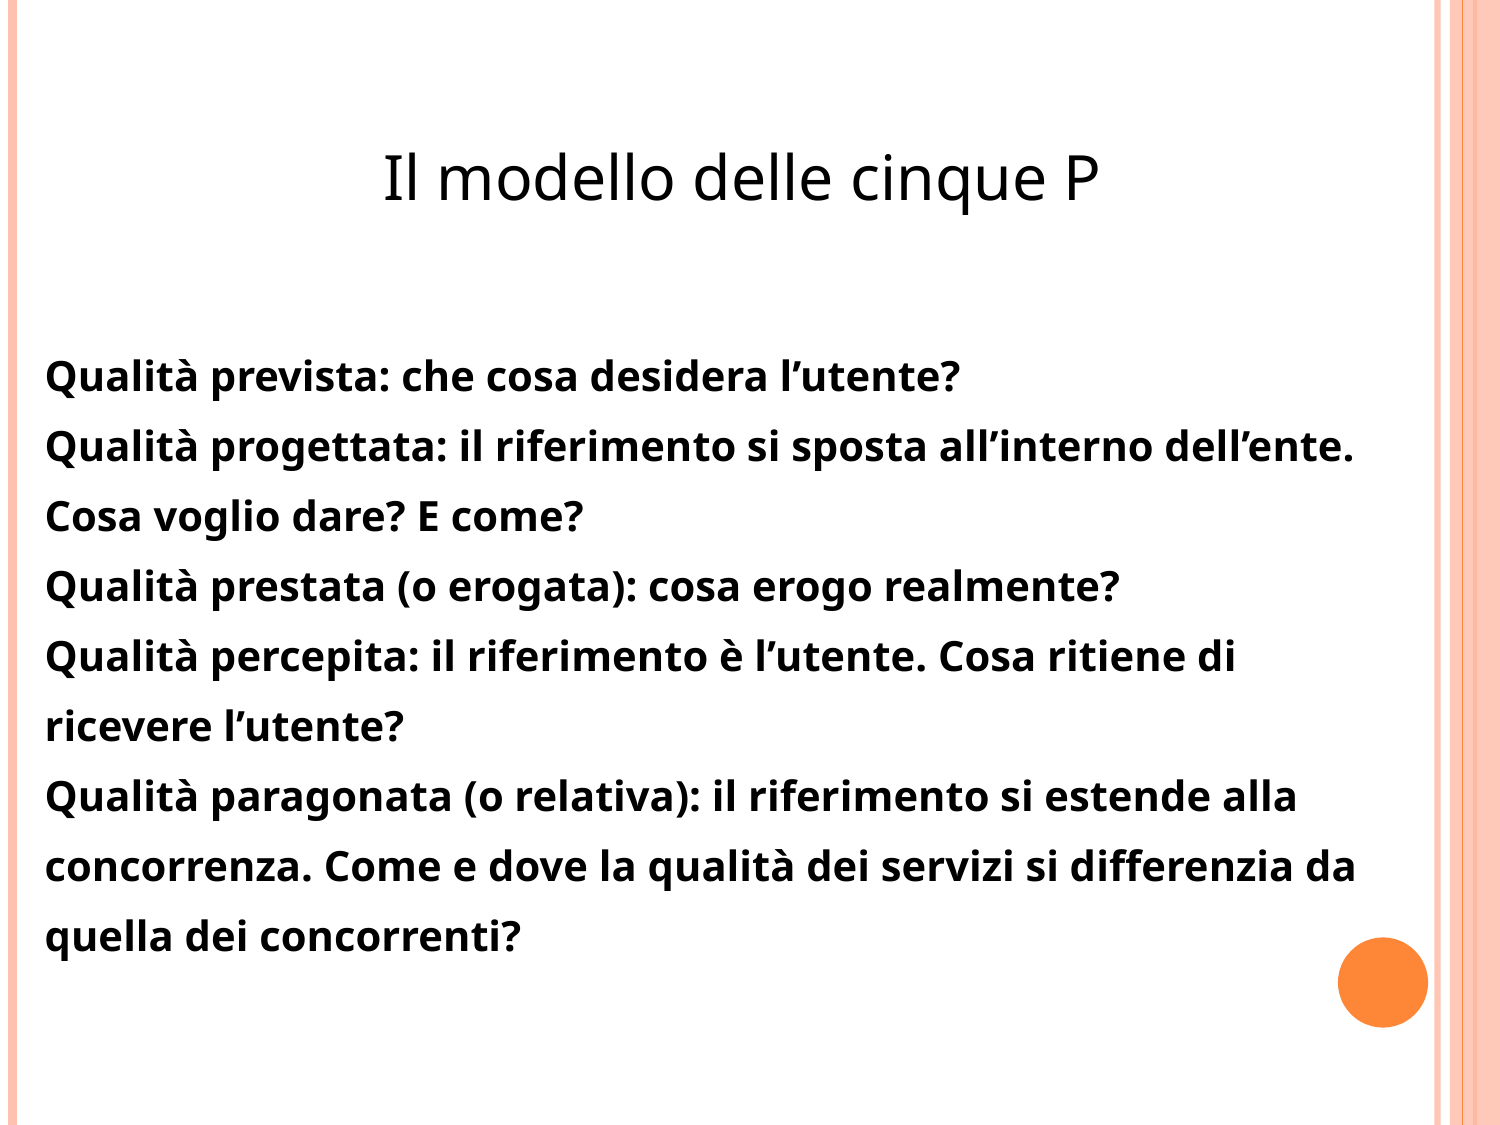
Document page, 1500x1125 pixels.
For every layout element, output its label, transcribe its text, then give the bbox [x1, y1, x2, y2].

text_box Il modello delle cinque P [105, 82, 1381, 257]
text_box Qualità prevista: che cosa desidera l’utente? Qualità progettata: il riferimento si sposta all’interno dell’ente. Cosa voglio dare? E come? Qualità prestata (o erogata): cosa erogo realmente? Qualità percepita: il riferimento è l’utente. Cosa ritiene di ricevere l’utente? Qualità paragonata (o relativa): il riferimento si estende alla concorrenza. Come e dove la qualità dei servizi si differenzia da quella dei concorrenti? [29, 257, 1418, 1032]
